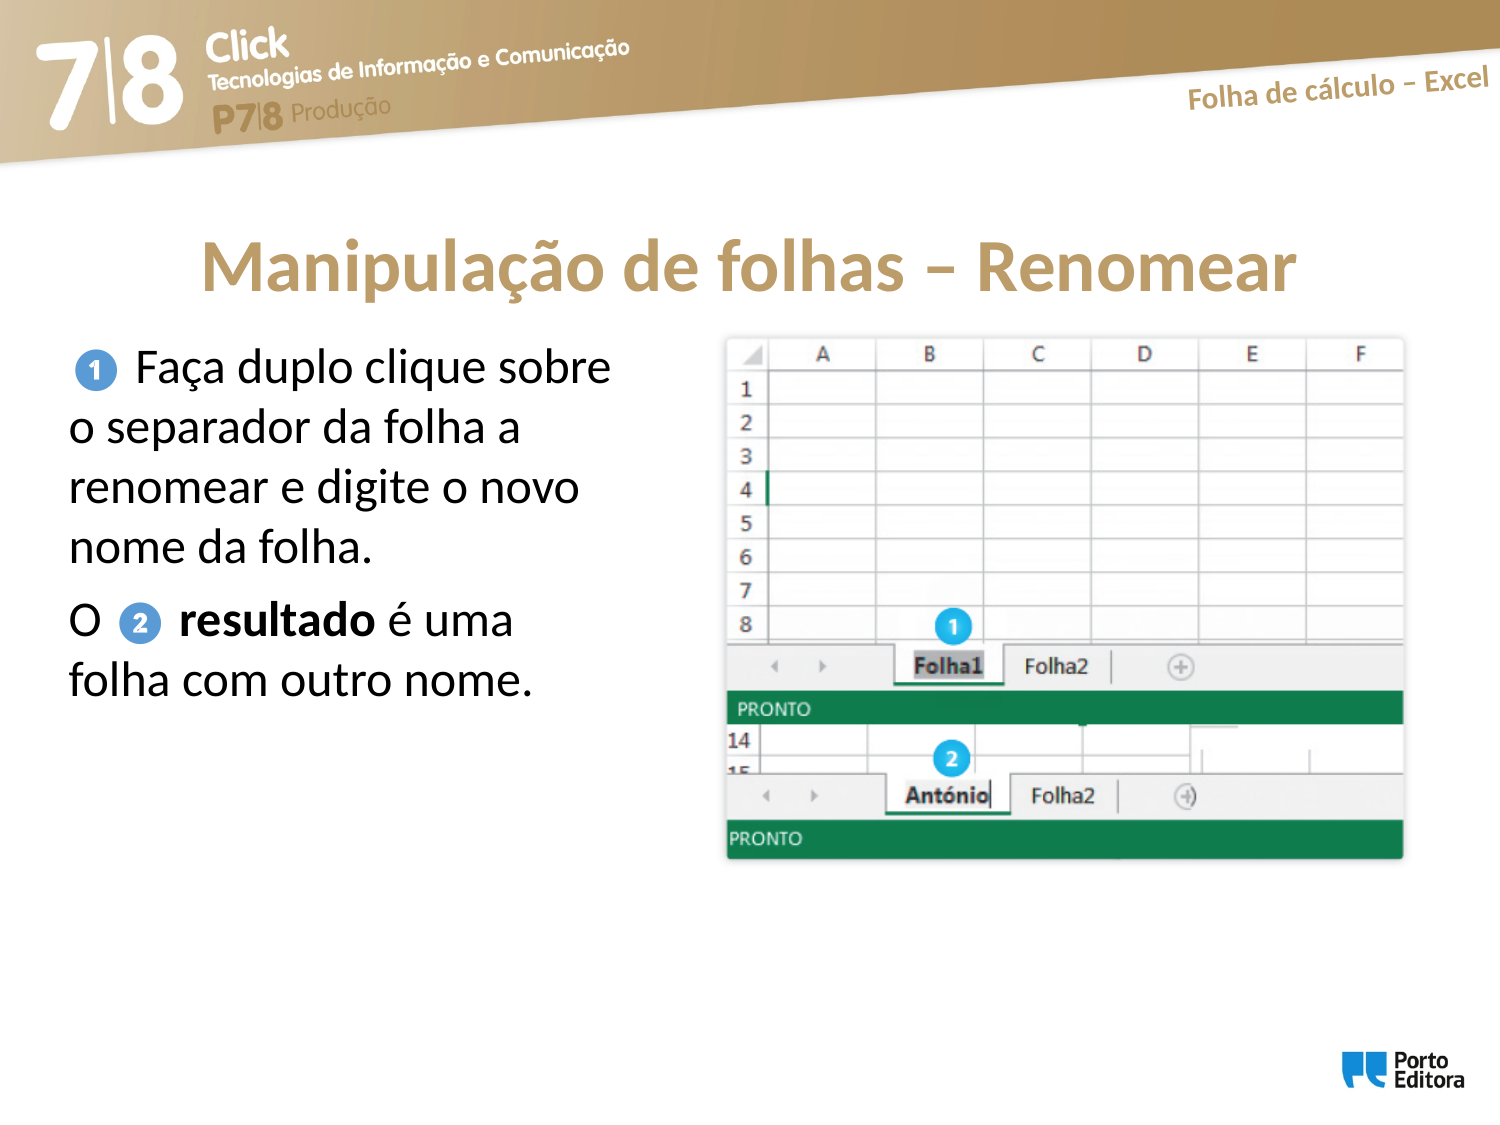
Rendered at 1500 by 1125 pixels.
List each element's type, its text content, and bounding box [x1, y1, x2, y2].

text_box Folha de cálculo – Excel [1171, 51, 1500, 177]
text_box Manipulação de folhas – Renomear [11, 218, 1489, 316]
picture [0, 0, 1500, 1125]
text_box ❶ Faça duplo clique sobre o separador da folha a renomear e digite o novo nome da folha. O ❷ resultado é uma folha com outro nome. [53, 326, 631, 718]
